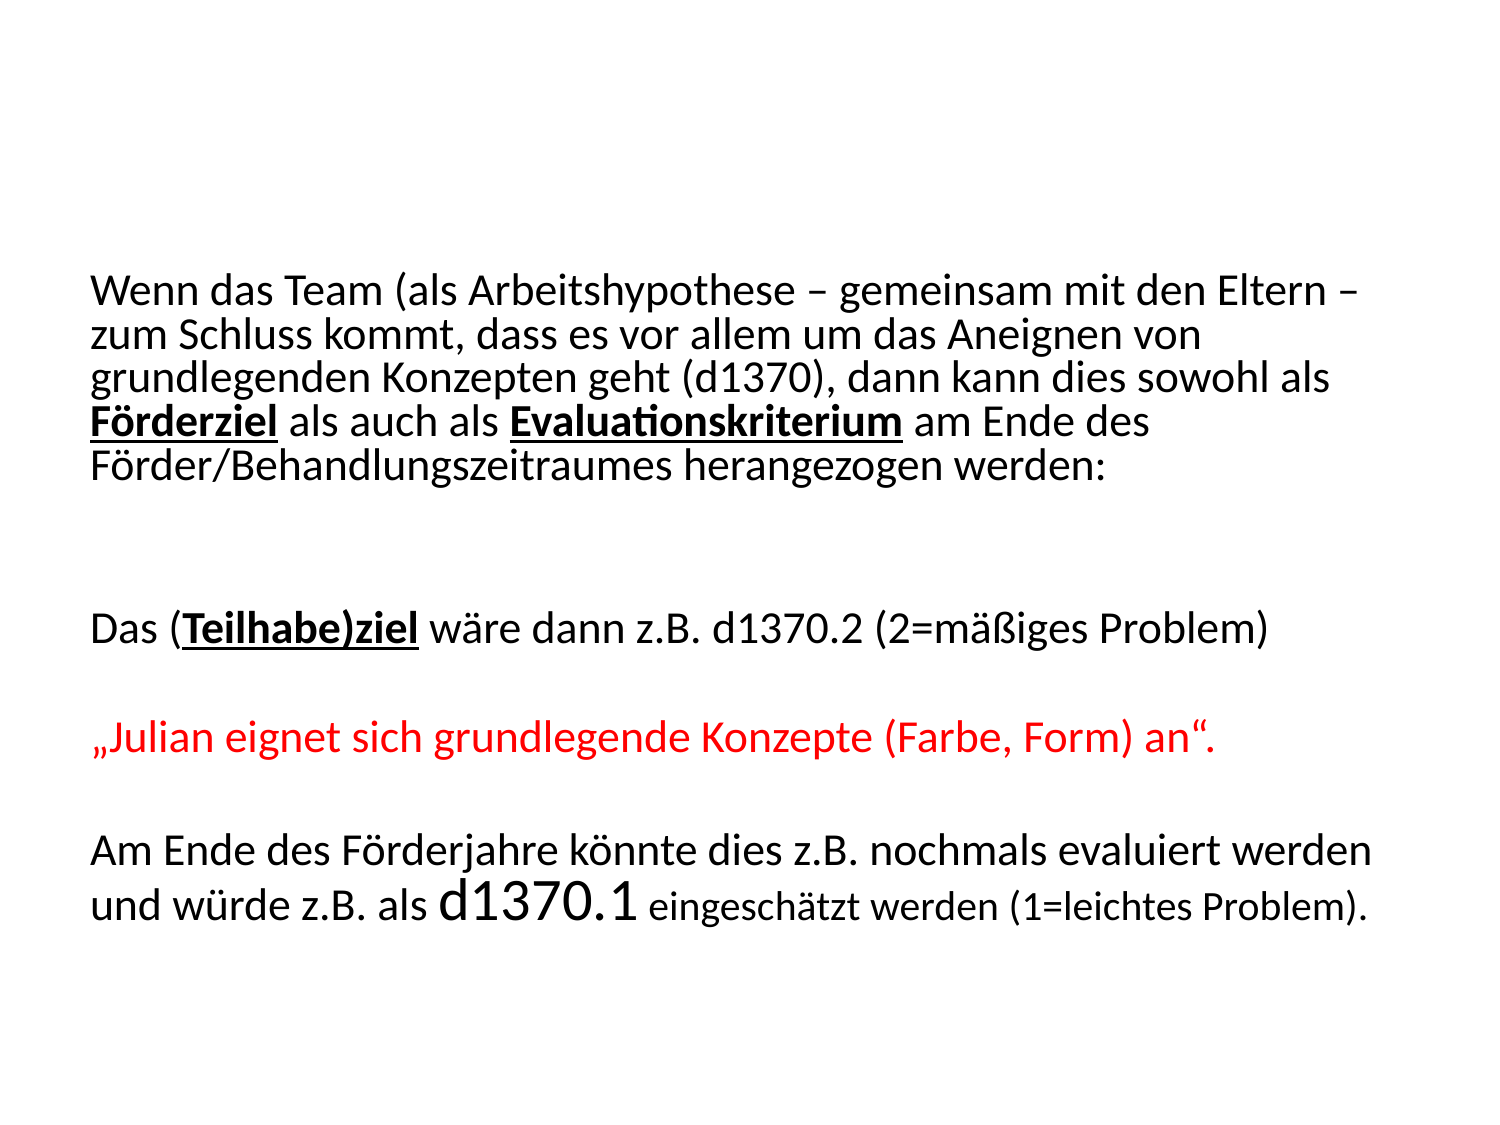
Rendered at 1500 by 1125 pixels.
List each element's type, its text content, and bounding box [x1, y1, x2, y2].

list Wenn das Team (als Arbeitshypothese – gemeinsam mit den Eltern – zum Schluss kommt, dass es vor allem um das Aneignen von grundlegenden Konzepten geht (d1370), dann kann dies sowohl als Förderziel als auch als Evaluationskriterium am Ende des Förder/Behandlungszeitraumes herangezogen werden: Das (Teilhabe)ziel wäre dann z.B. d1370.2 (2=mäßiges Problem) „Julian eignet sich grundlegende Konzepte (Farbe, Form) an“. Am Ende des Förderjahre könnte dies z.B. nochmals evaluiert werden und würde z.B. als d1370.1 eingeschätzt werden (1=leichtes Problem). [75, 262, 1426, 1005]
